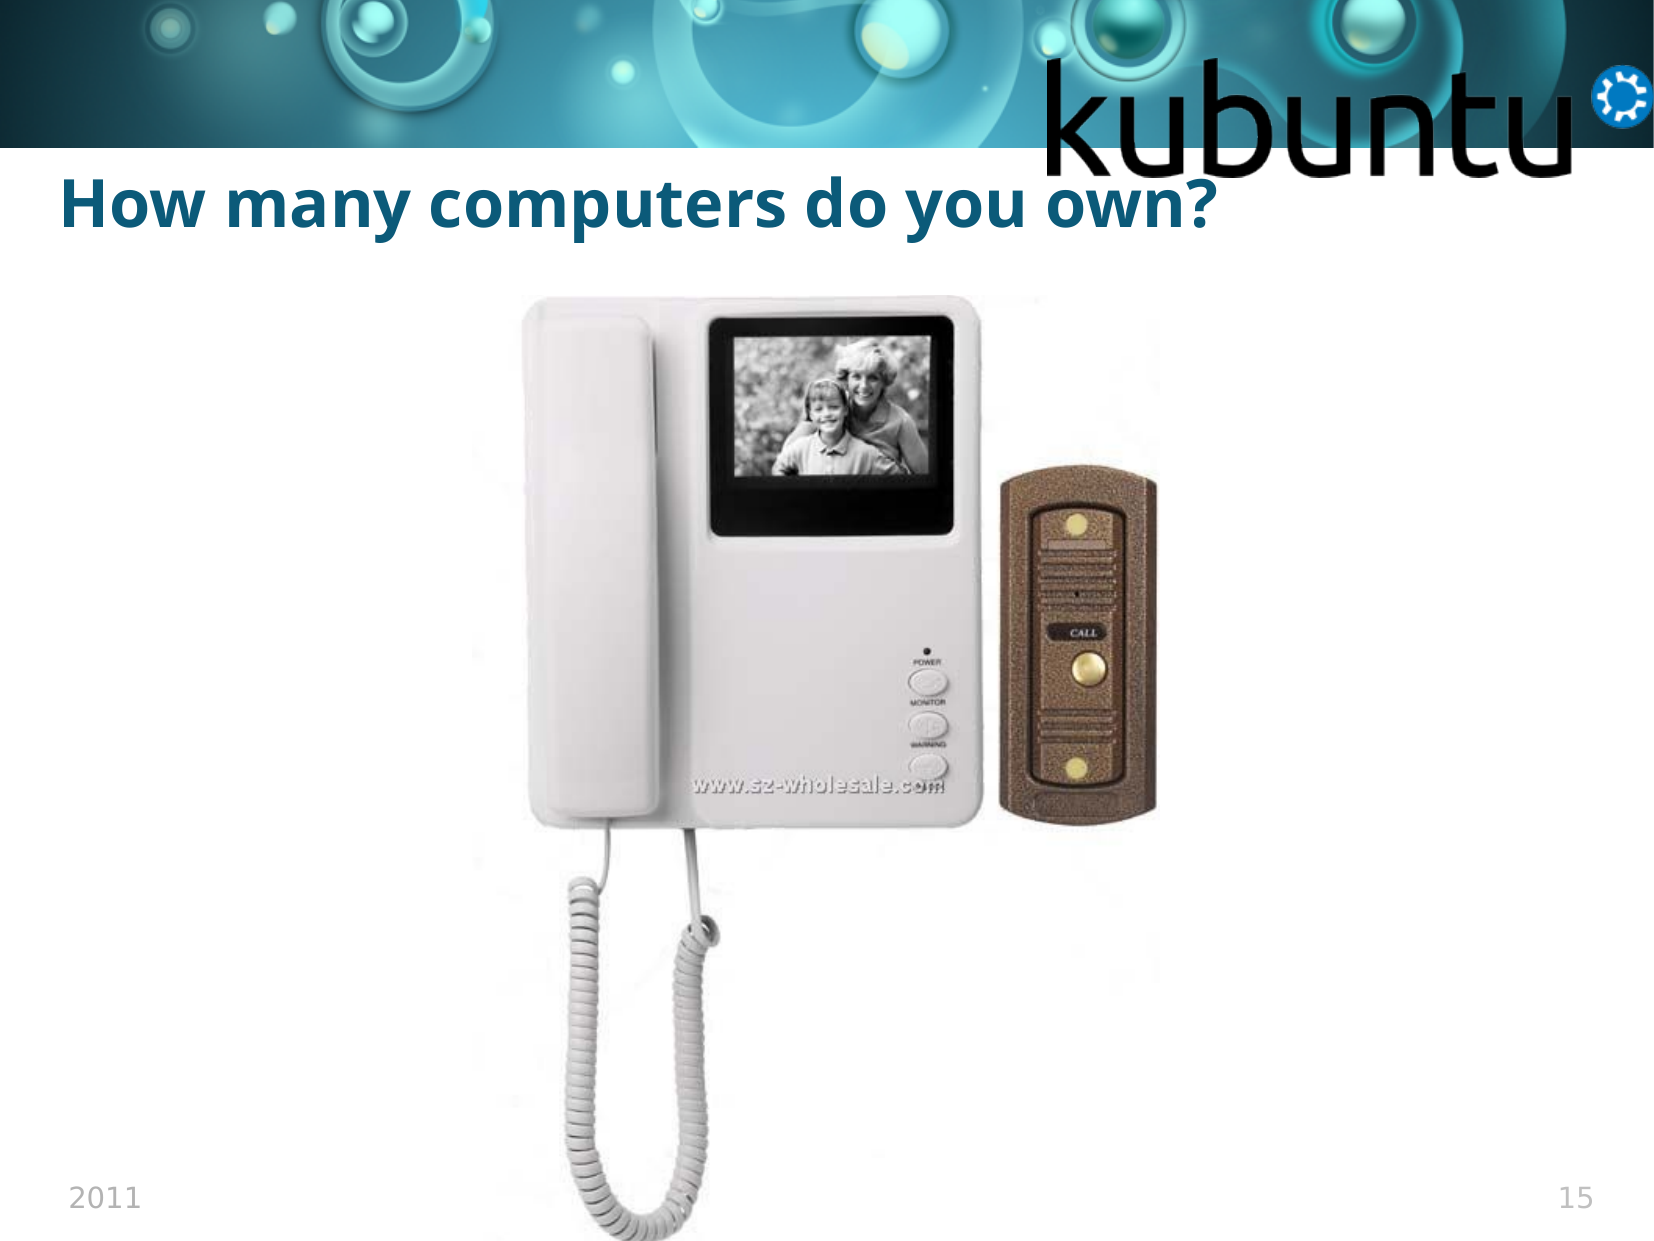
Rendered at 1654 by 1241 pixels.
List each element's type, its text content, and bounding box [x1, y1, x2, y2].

picture [472, 295, 1160, 1241]
title How many computers do you own? [59, 147, 1595, 257]
picture [0, 0, 1654, 178]
list [59, 290, 1595, 1109]
